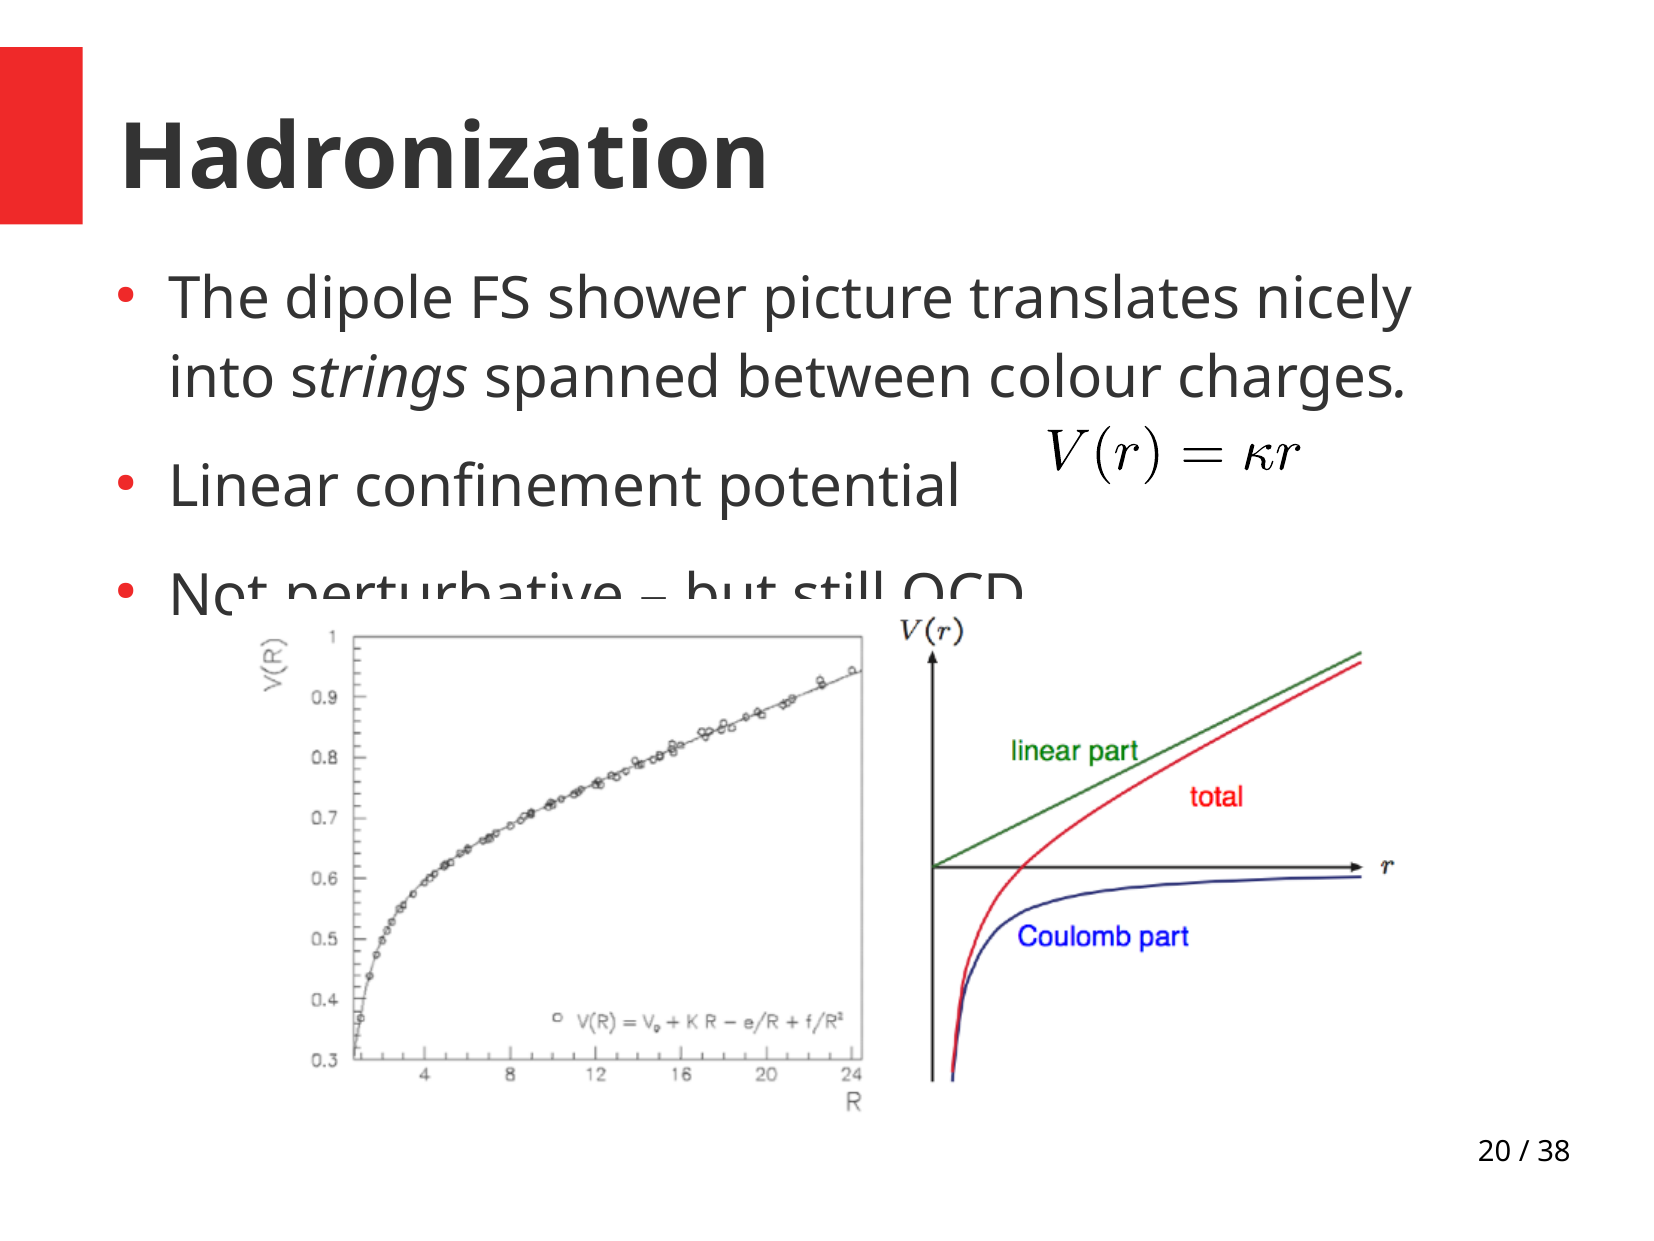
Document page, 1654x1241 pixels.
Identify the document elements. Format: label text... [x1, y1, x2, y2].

title Hadronization [118, 49, 1571, 257]
list The dipole FS shower picture translates nicely into strings spanned between colour charges. Linear confinement potential Not perturbative – but still QCD. [97, 256, 1516, 526]
picture [232, 599, 1426, 1137]
text_box [1044, 425, 1303, 485]
